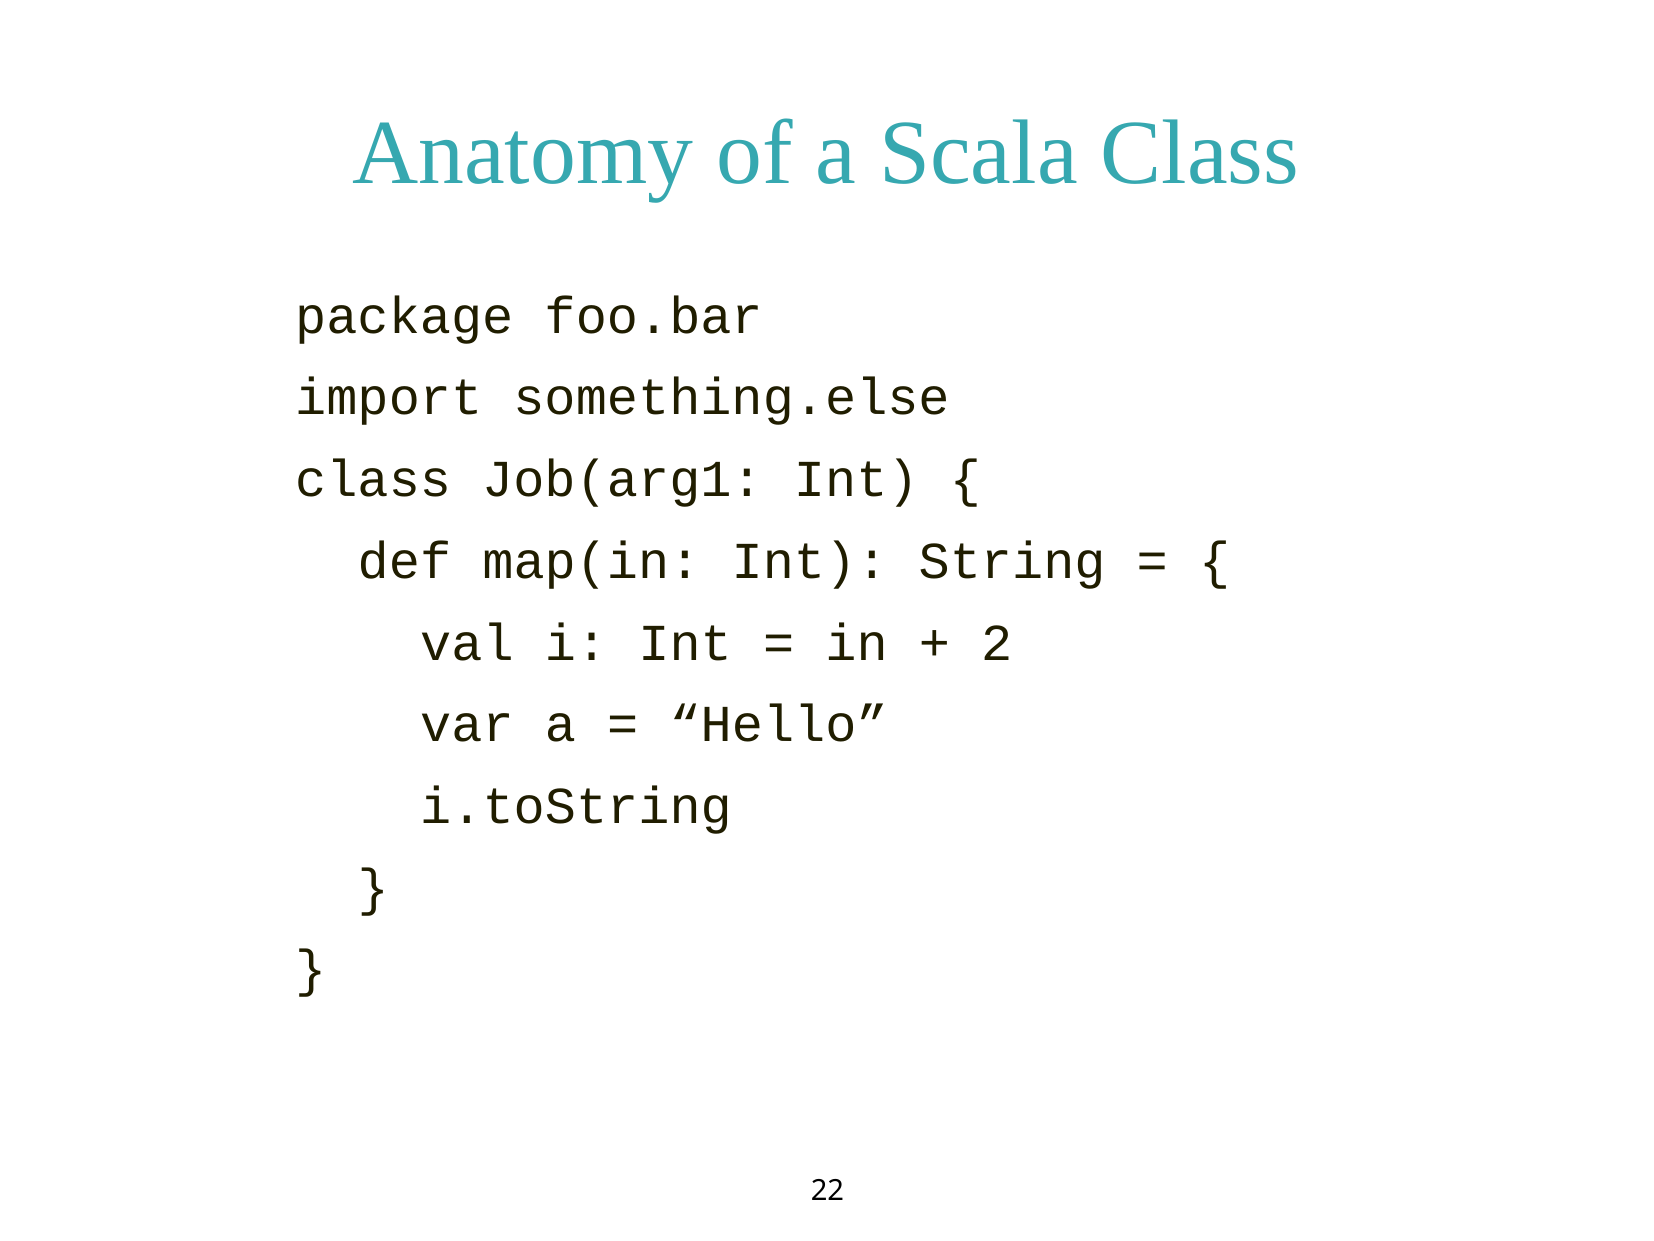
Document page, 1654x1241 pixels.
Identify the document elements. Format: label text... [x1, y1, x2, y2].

list package foo.bar import something.else class Job(arg1: Int) { def map(in: Int): String = { val i: Int = in + 2 var a = “Hello” i.toString } } [295, 290, 1571, 1010]
title Anatomy of a Scala Class [82, 49, 1571, 257]
